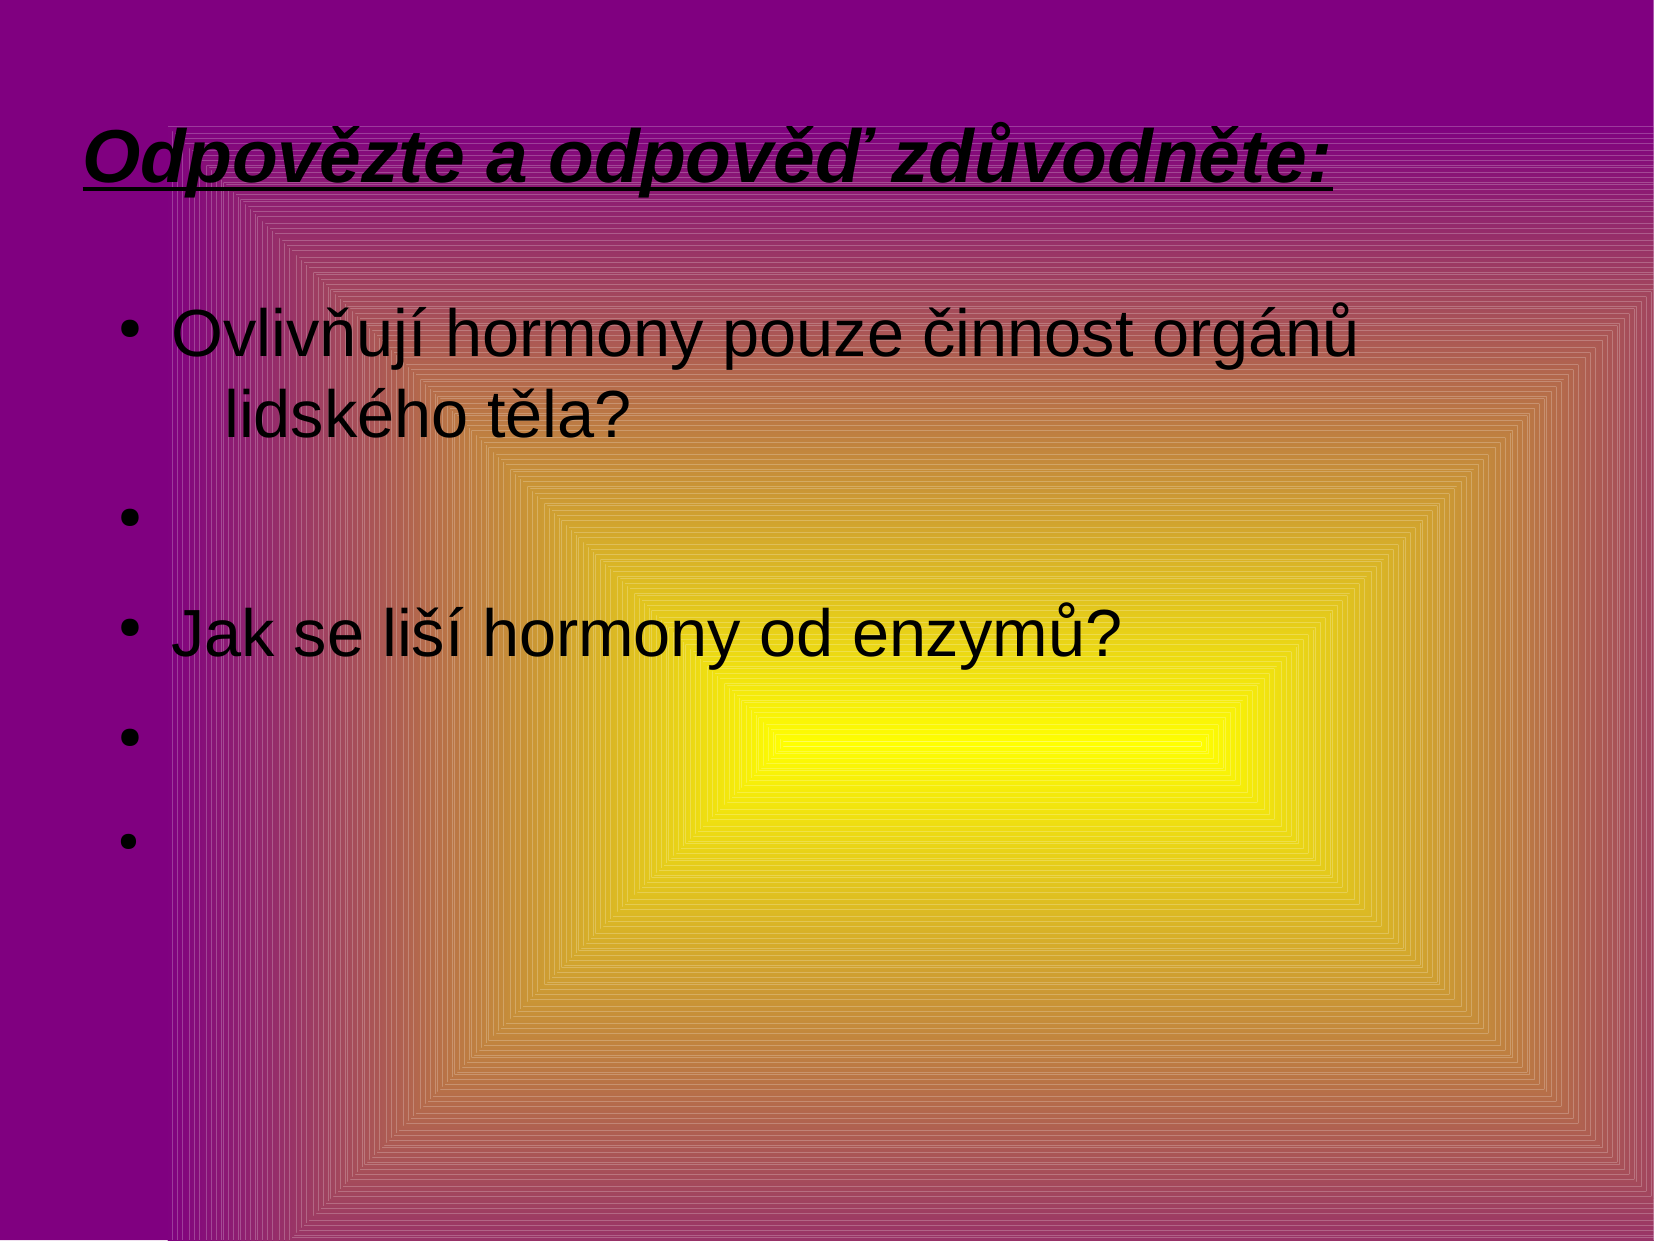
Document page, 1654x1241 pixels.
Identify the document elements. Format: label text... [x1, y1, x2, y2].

title Odpovězte a odpověď zdůvodněte: [82, 49, 1571, 257]
list Ovlivňují hormony pouze činnost orgánů lidského těla? Jak se liší hormony od enzymů? [82, 290, 1571, 1109]
